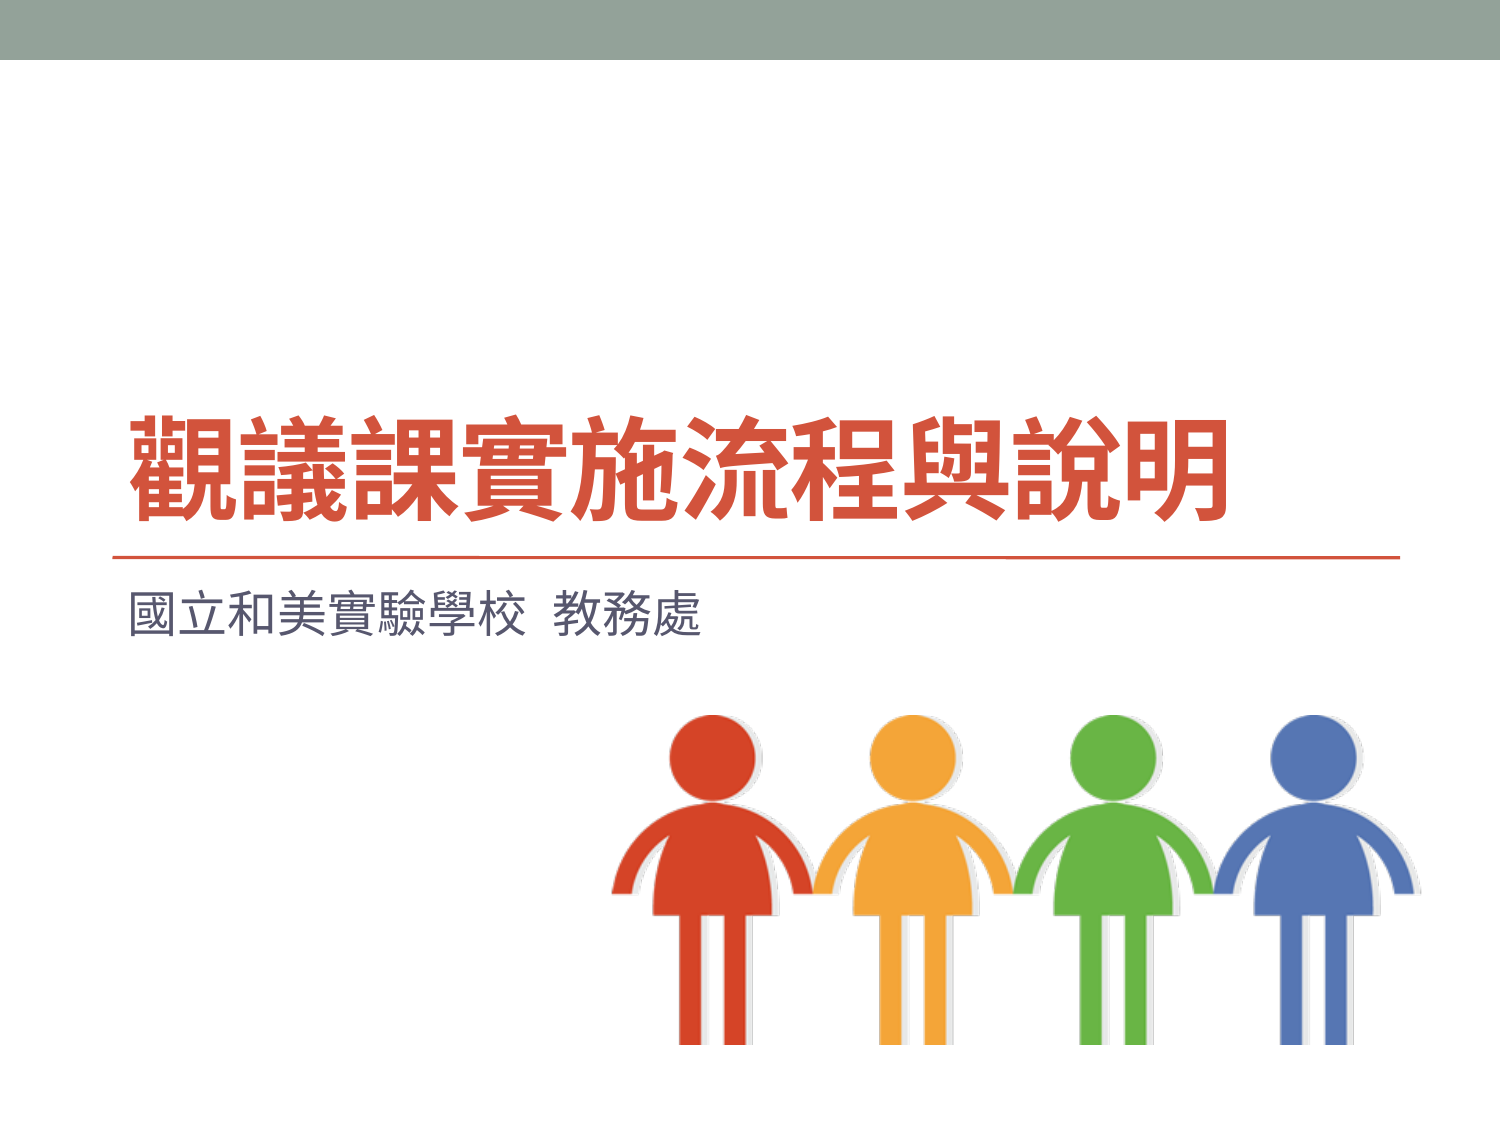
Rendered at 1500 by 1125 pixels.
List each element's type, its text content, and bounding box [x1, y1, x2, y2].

title 觀議課實施流程與說明 [112, 224, 1401, 542]
picture [584, 716, 1429, 1045]
subtitle 國立和美實驗學校 教務處 [112, 575, 1163, 863]
